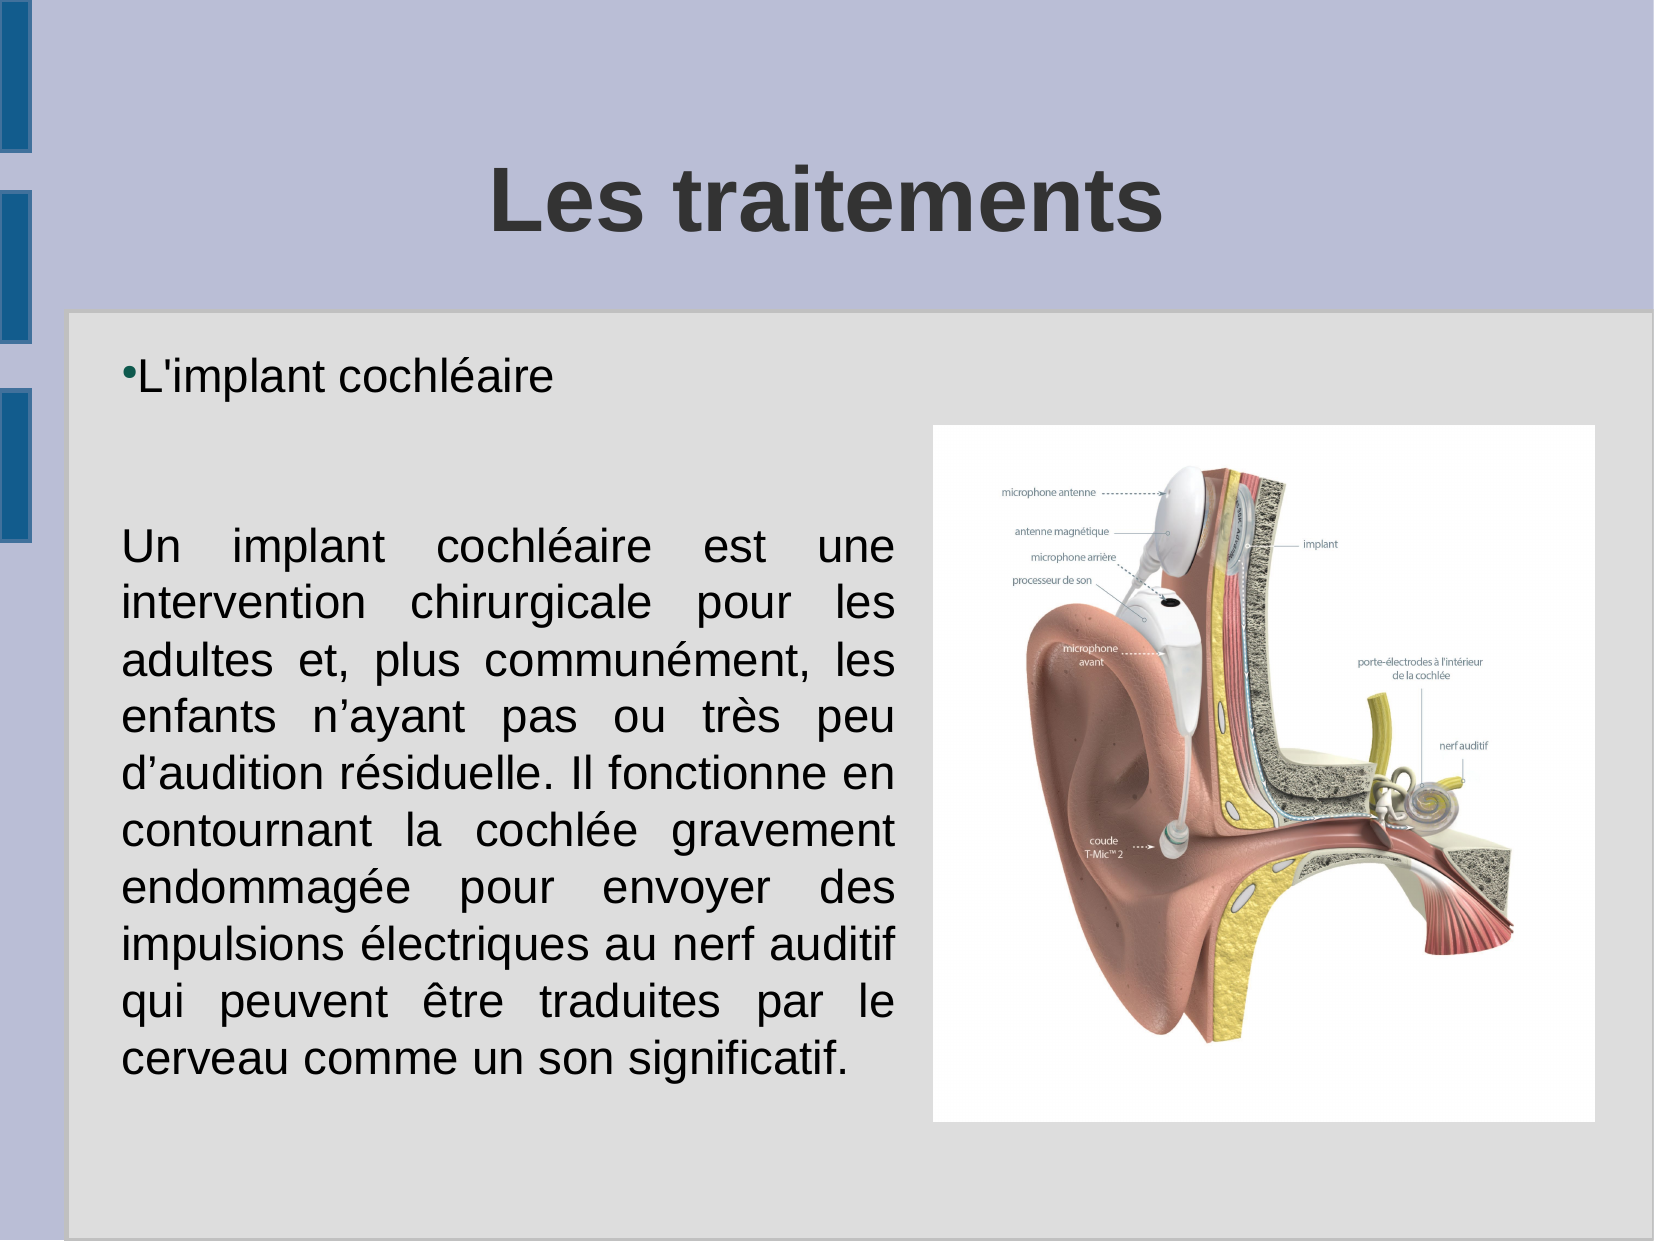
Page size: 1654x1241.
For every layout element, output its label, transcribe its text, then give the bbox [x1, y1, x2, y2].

list L'implant cochléaire Un implant cochléaire est une intervention chirurgicale pour les adultes et, plus communément, les enfants n’ayant pas ou très peu d’audition résiduelle. Il fonctionne en contournant la cochlée gravement endommagée pour envoyer des impulsions électriques au nerf auditif qui peuvent être traduites par le cerveau comme un son significatif. [121, 344, 898, 1129]
title Les traitements [121, 91, 1534, 299]
picture [933, 425, 1595, 1123]
